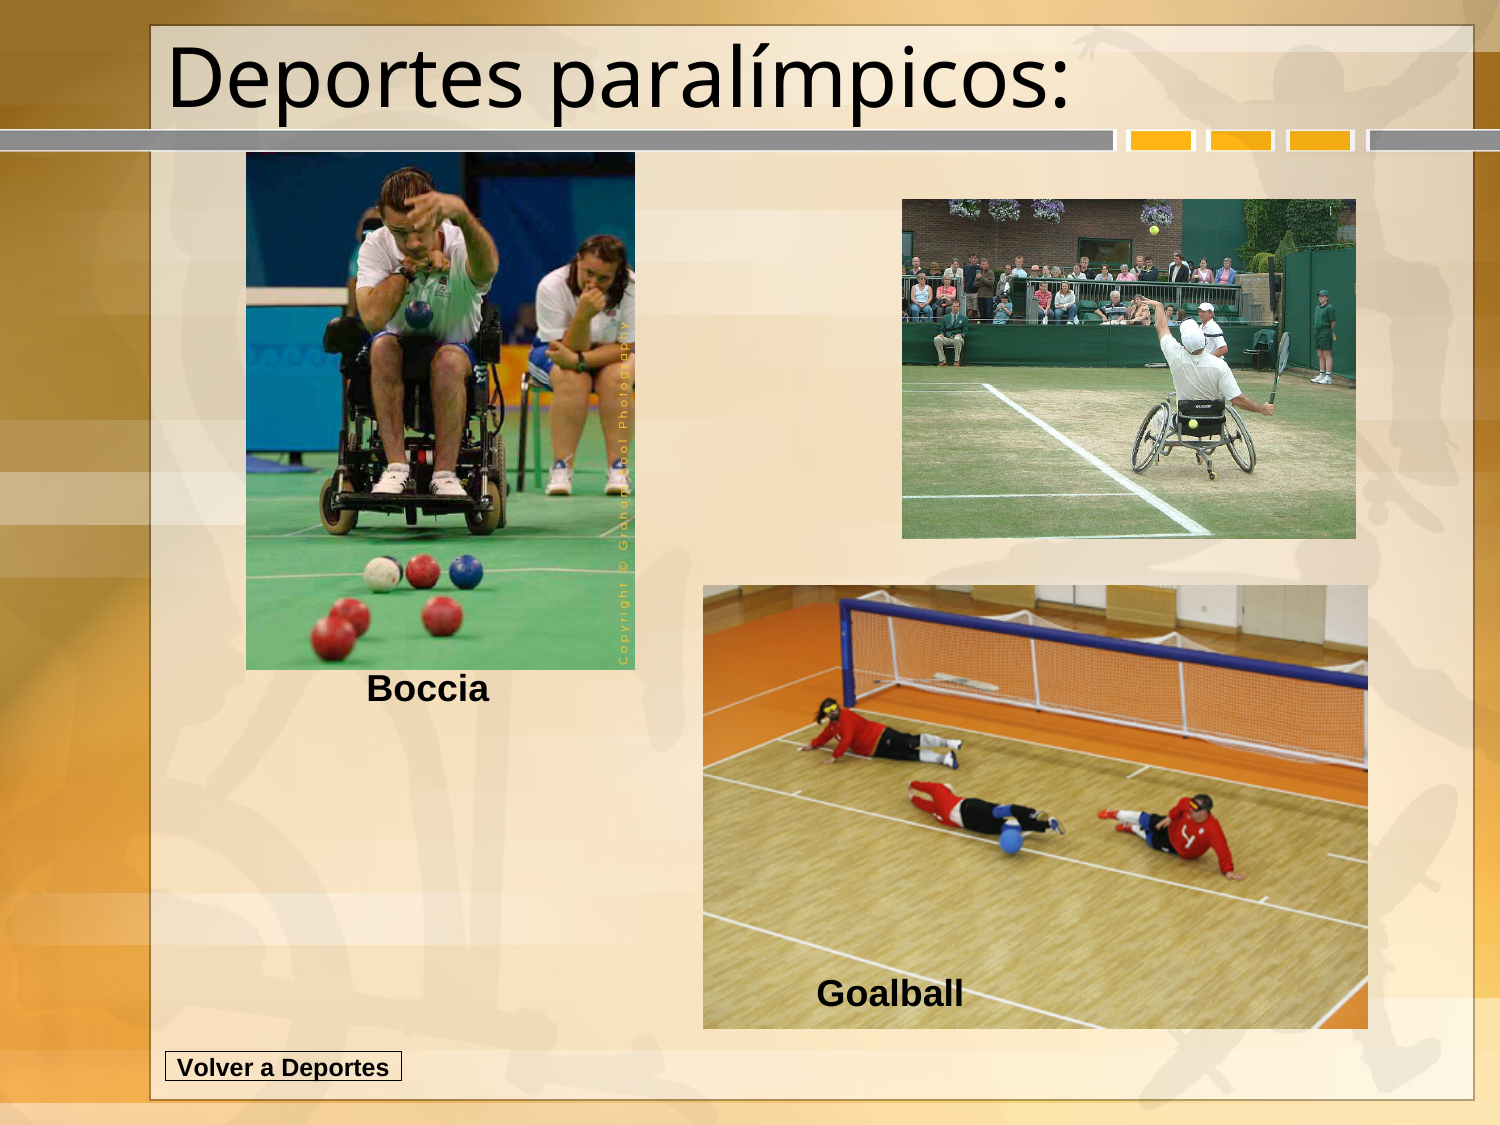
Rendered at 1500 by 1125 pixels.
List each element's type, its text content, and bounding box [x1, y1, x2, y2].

text_box Boccia [292, 656, 563, 717]
picture [0, 0, 1500, 1125]
text_box Volver a Deportes [165, 1051, 402, 1081]
text_box Goalball [761, 960, 1020, 1022]
title Deportes paralímpicos: [149, 0, 1463, 151]
